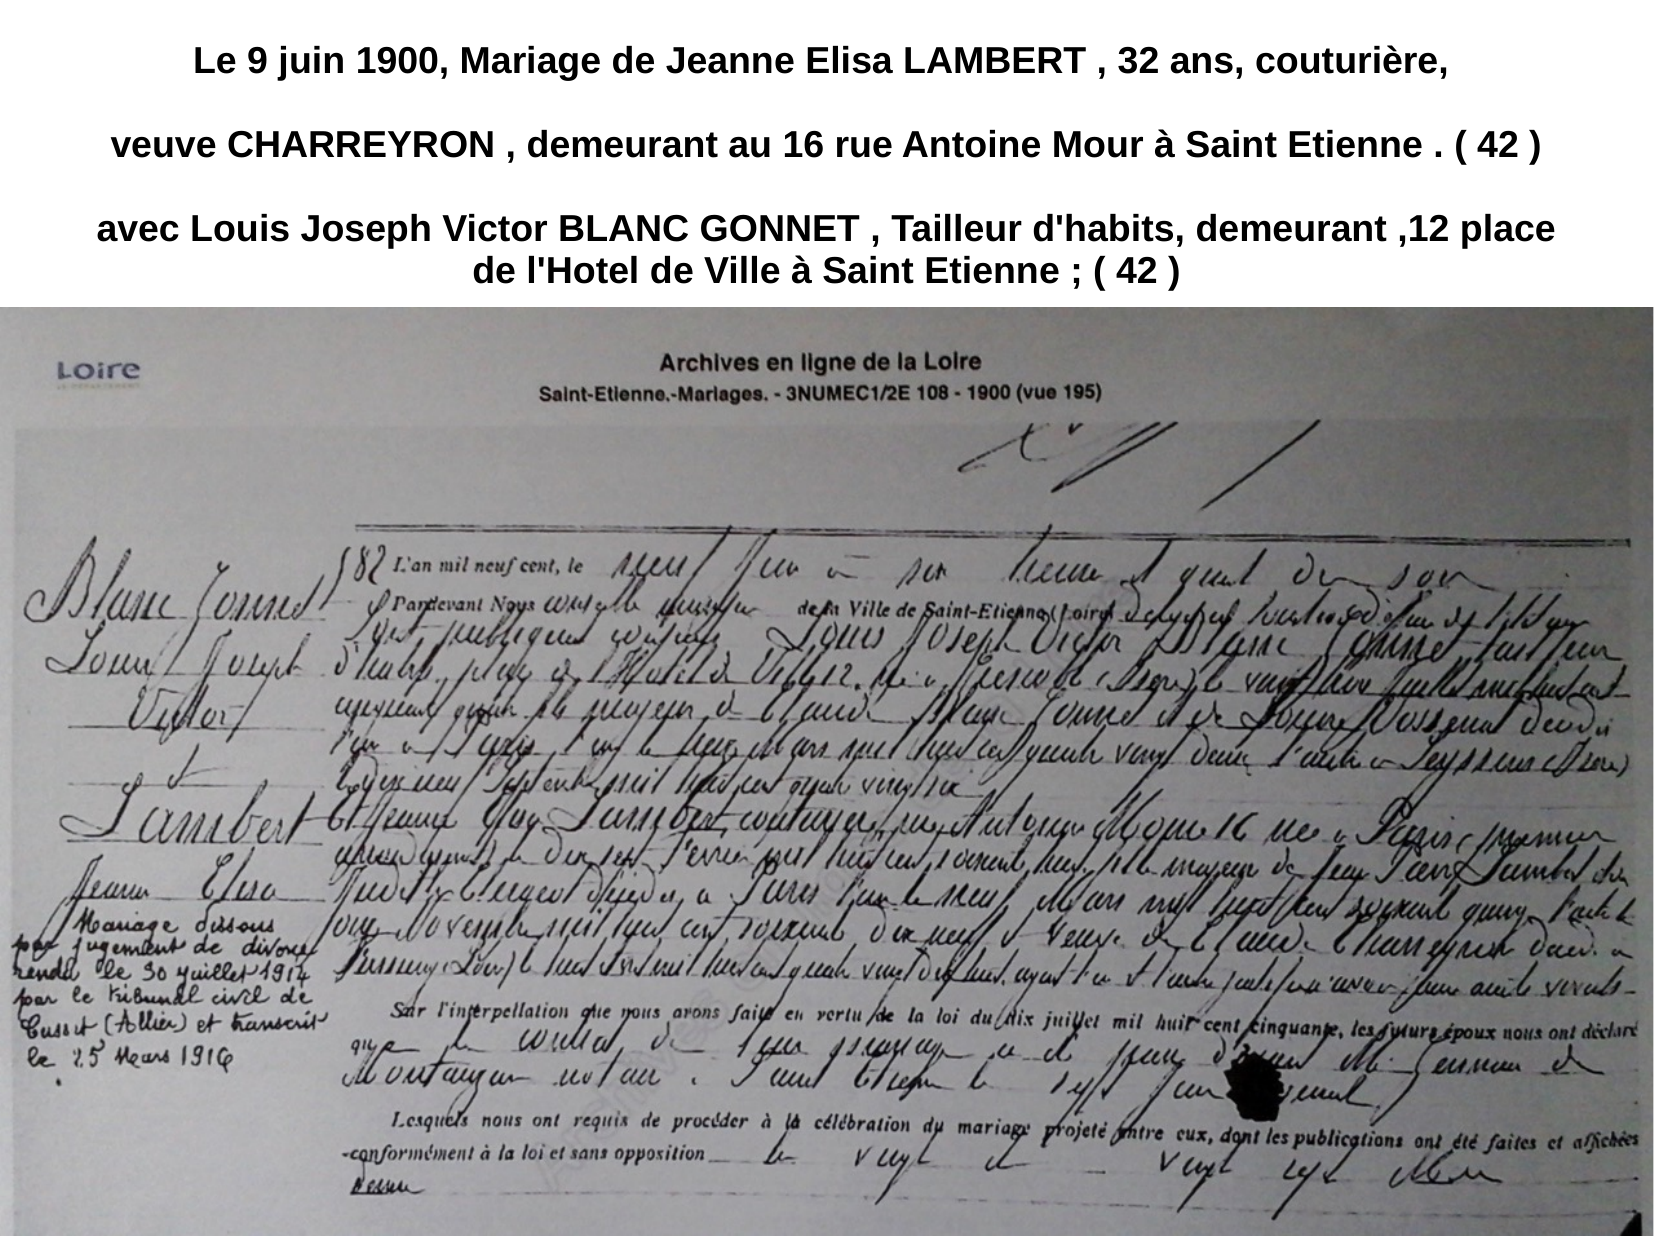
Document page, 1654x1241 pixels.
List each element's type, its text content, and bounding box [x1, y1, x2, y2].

title Le 9 juin 1900, Mariage de Jeanne Elisa LAMBERT , 32 ans, couturière, veuve CHARREYRON , demeurant au 16 rue Antoine Mour à Saint Etienne . ( 42 ) avec Louis Joseph Victor BLANC GONNET , Tailleur d'habits, demeurant ,12 place de l'Hotel de Ville à Saint Etienne ; ( 42 ) [82, 35, 1571, 295]
picture [0, 307, 1654, 1236]
